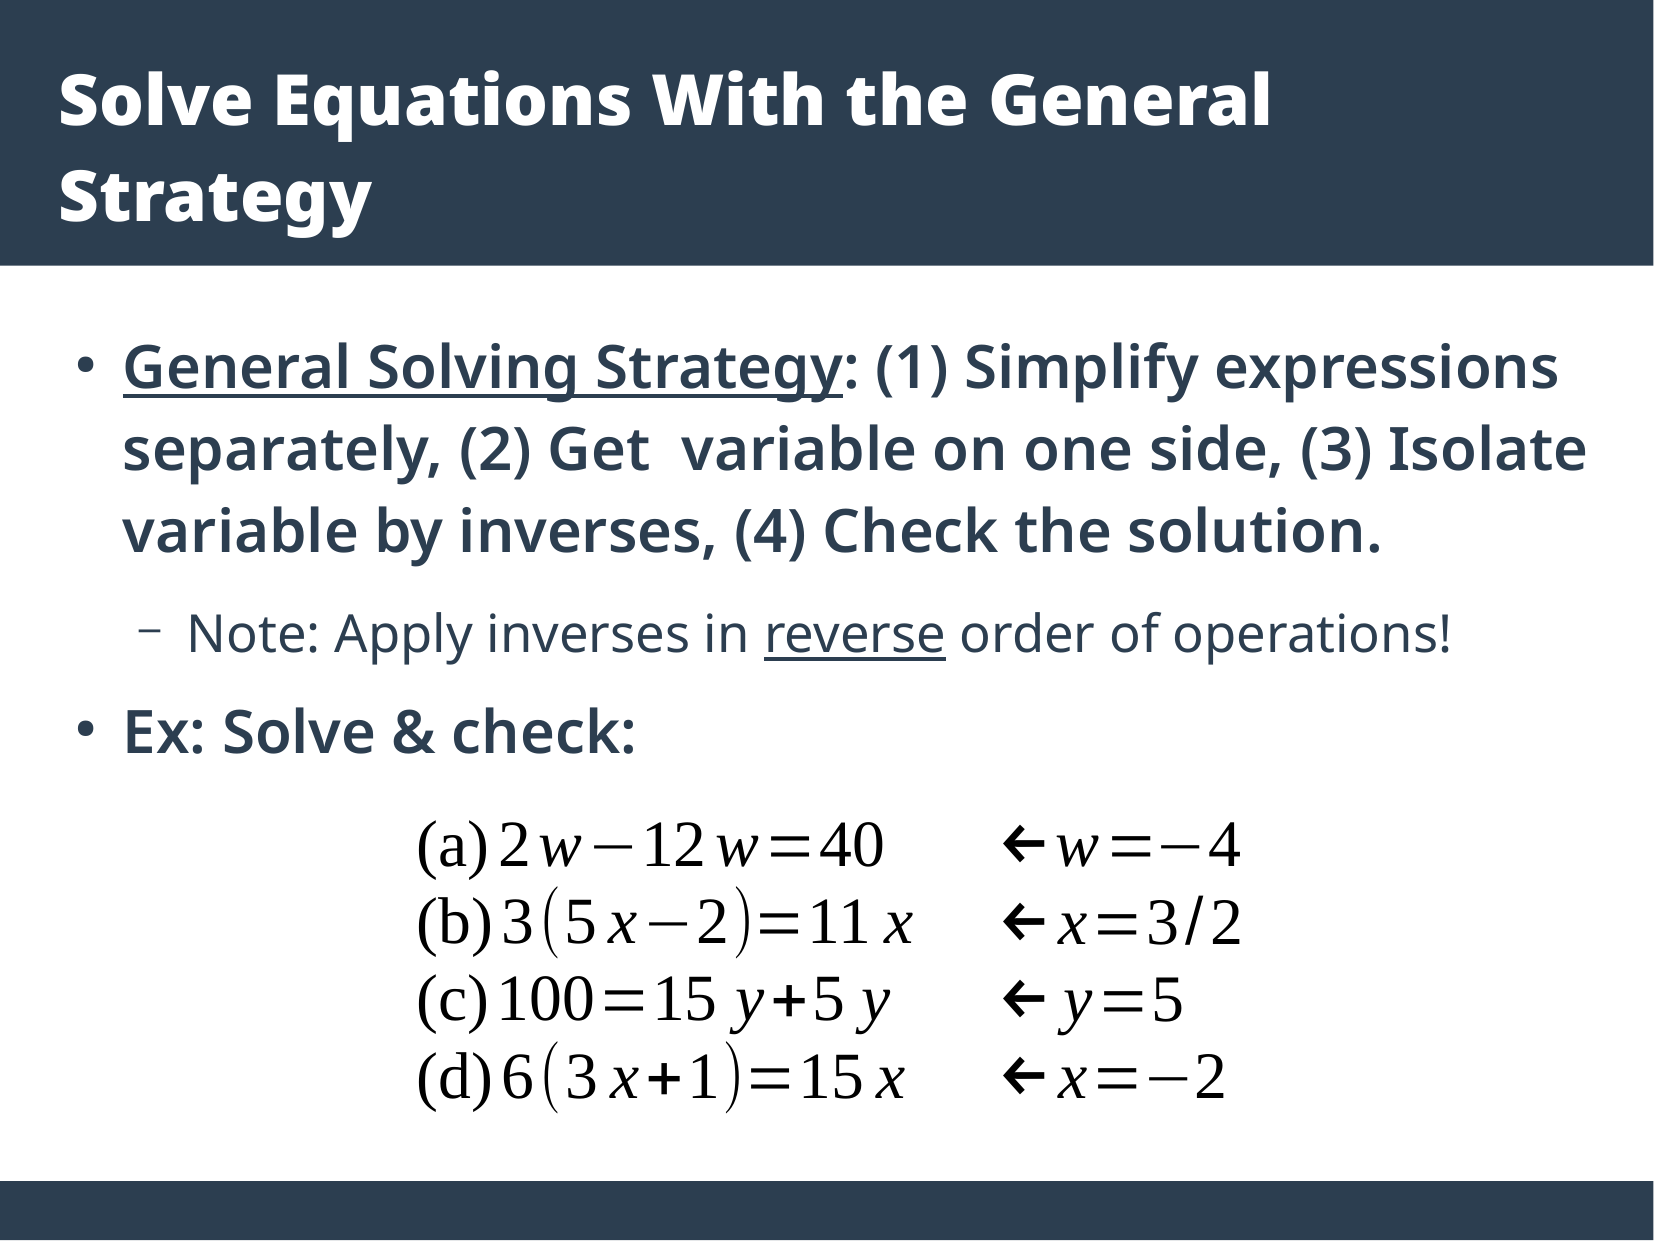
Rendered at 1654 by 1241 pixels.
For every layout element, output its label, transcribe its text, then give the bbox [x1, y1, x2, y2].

list General Solving Strategy: (1) Simplify expressions separately, (2) Get variable on one side, (3) Isolate variable by inverses, (4) Check the solution. Note: Apply inverses in reverse order of operations! Ex: Solve & check: [59, 324, 1595, 781]
title Solve Equations With the General Strategy [59, 49, 1595, 207]
chart [410, 807, 923, 1115]
chart [990, 807, 1251, 1113]
